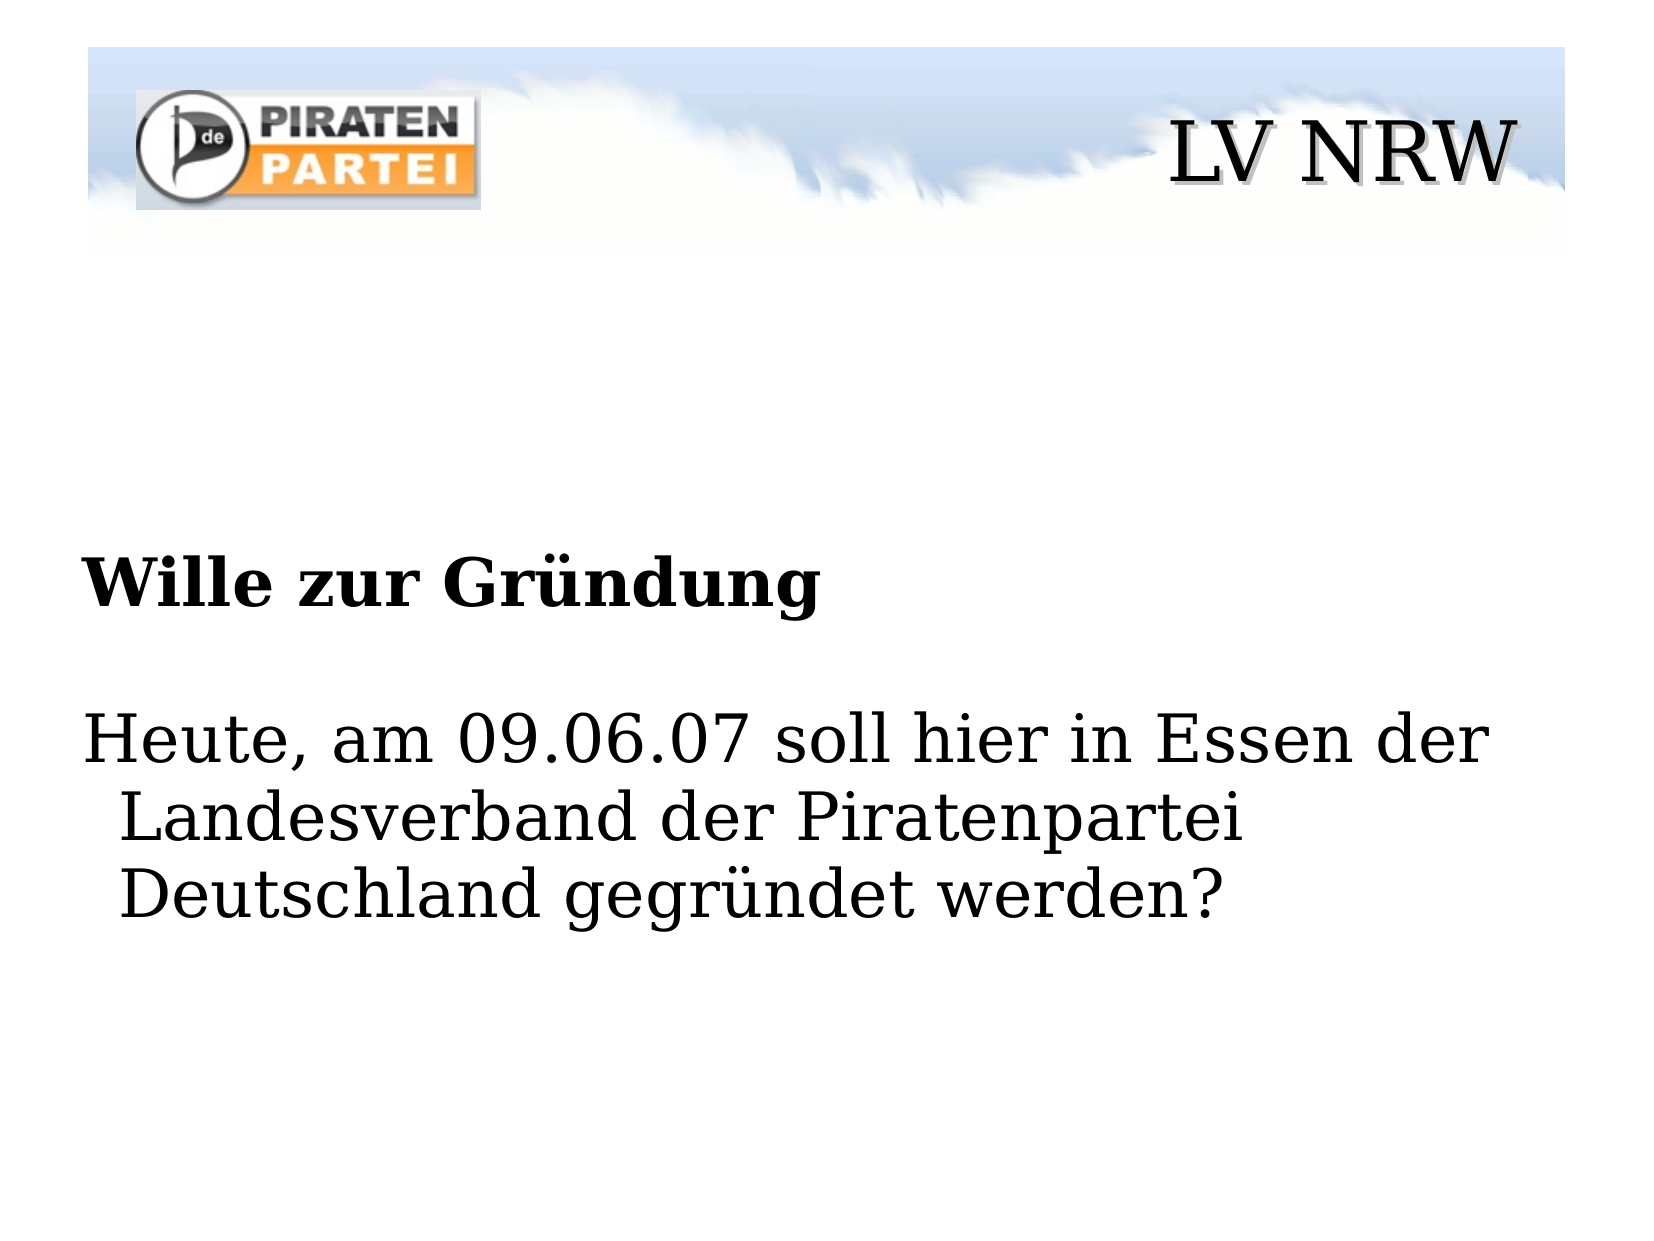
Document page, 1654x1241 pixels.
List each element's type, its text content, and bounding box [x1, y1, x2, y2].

subtitle Wille zur Gründung Heute, am 09.06.07 soll hier in Essen der Landesverband der Piratenpartei Deutschland gegründet werden? [82, 297, 1571, 1102]
picture [136, 90, 481, 210]
title LV NRW [82, 49, 1571, 257]
